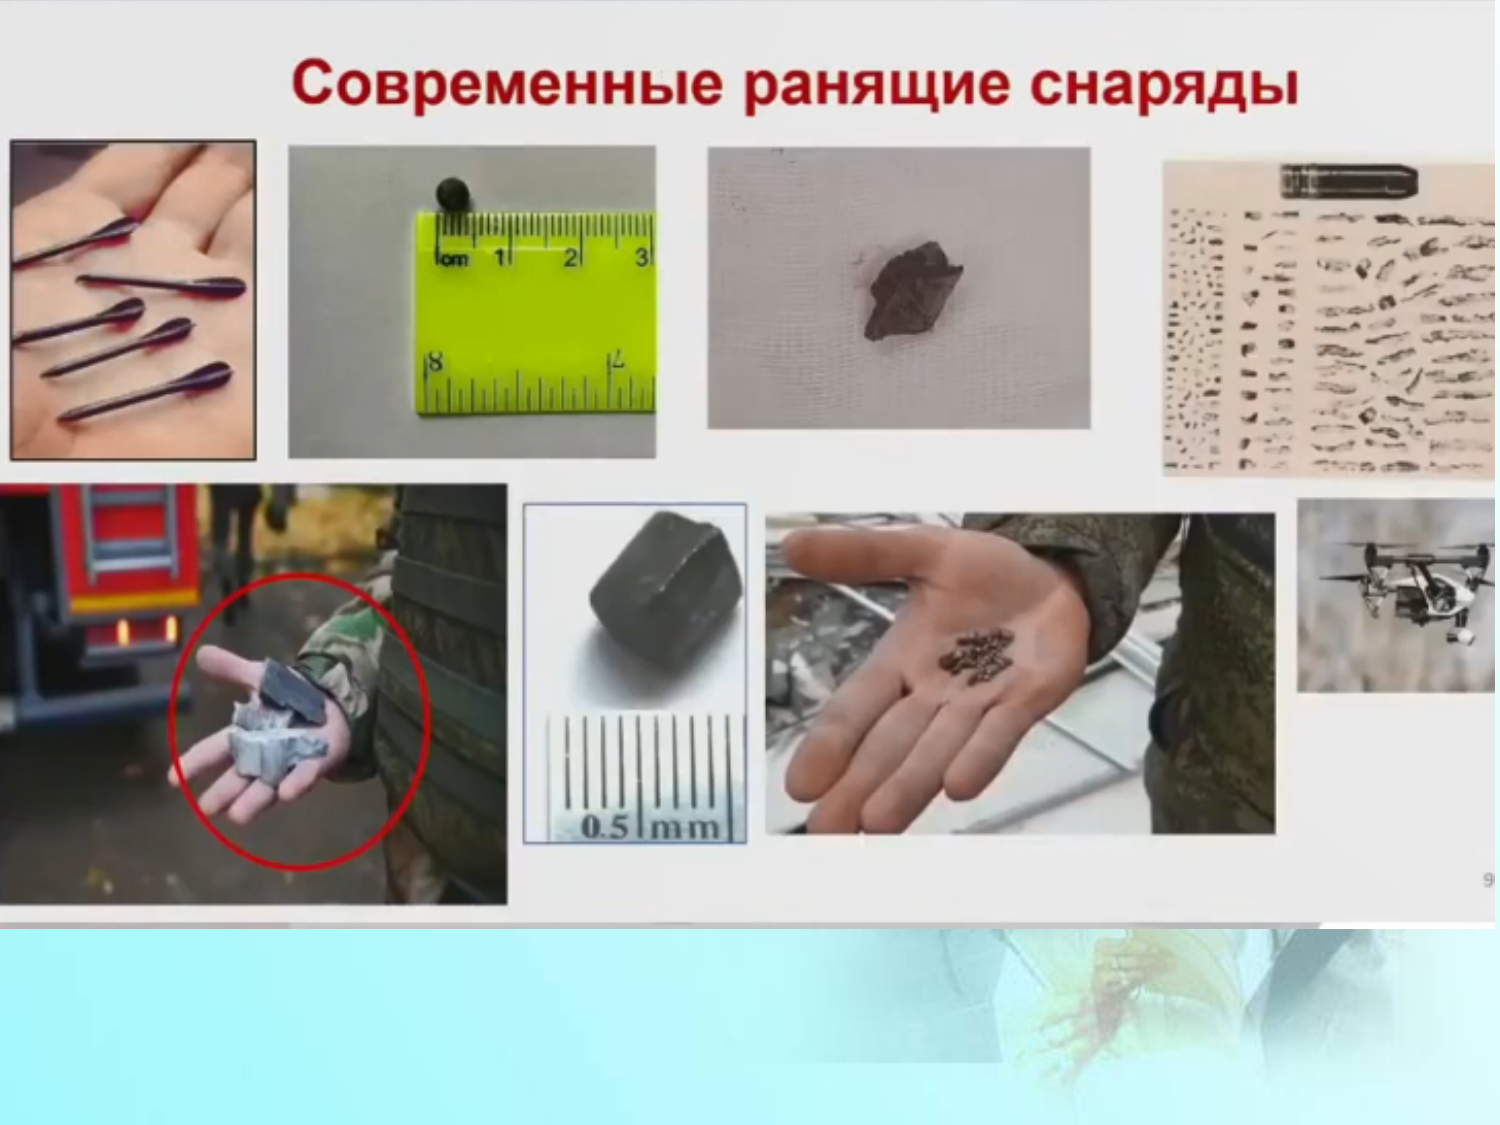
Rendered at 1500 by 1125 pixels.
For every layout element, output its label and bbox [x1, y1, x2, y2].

picture [0, 0, 1495, 929]
